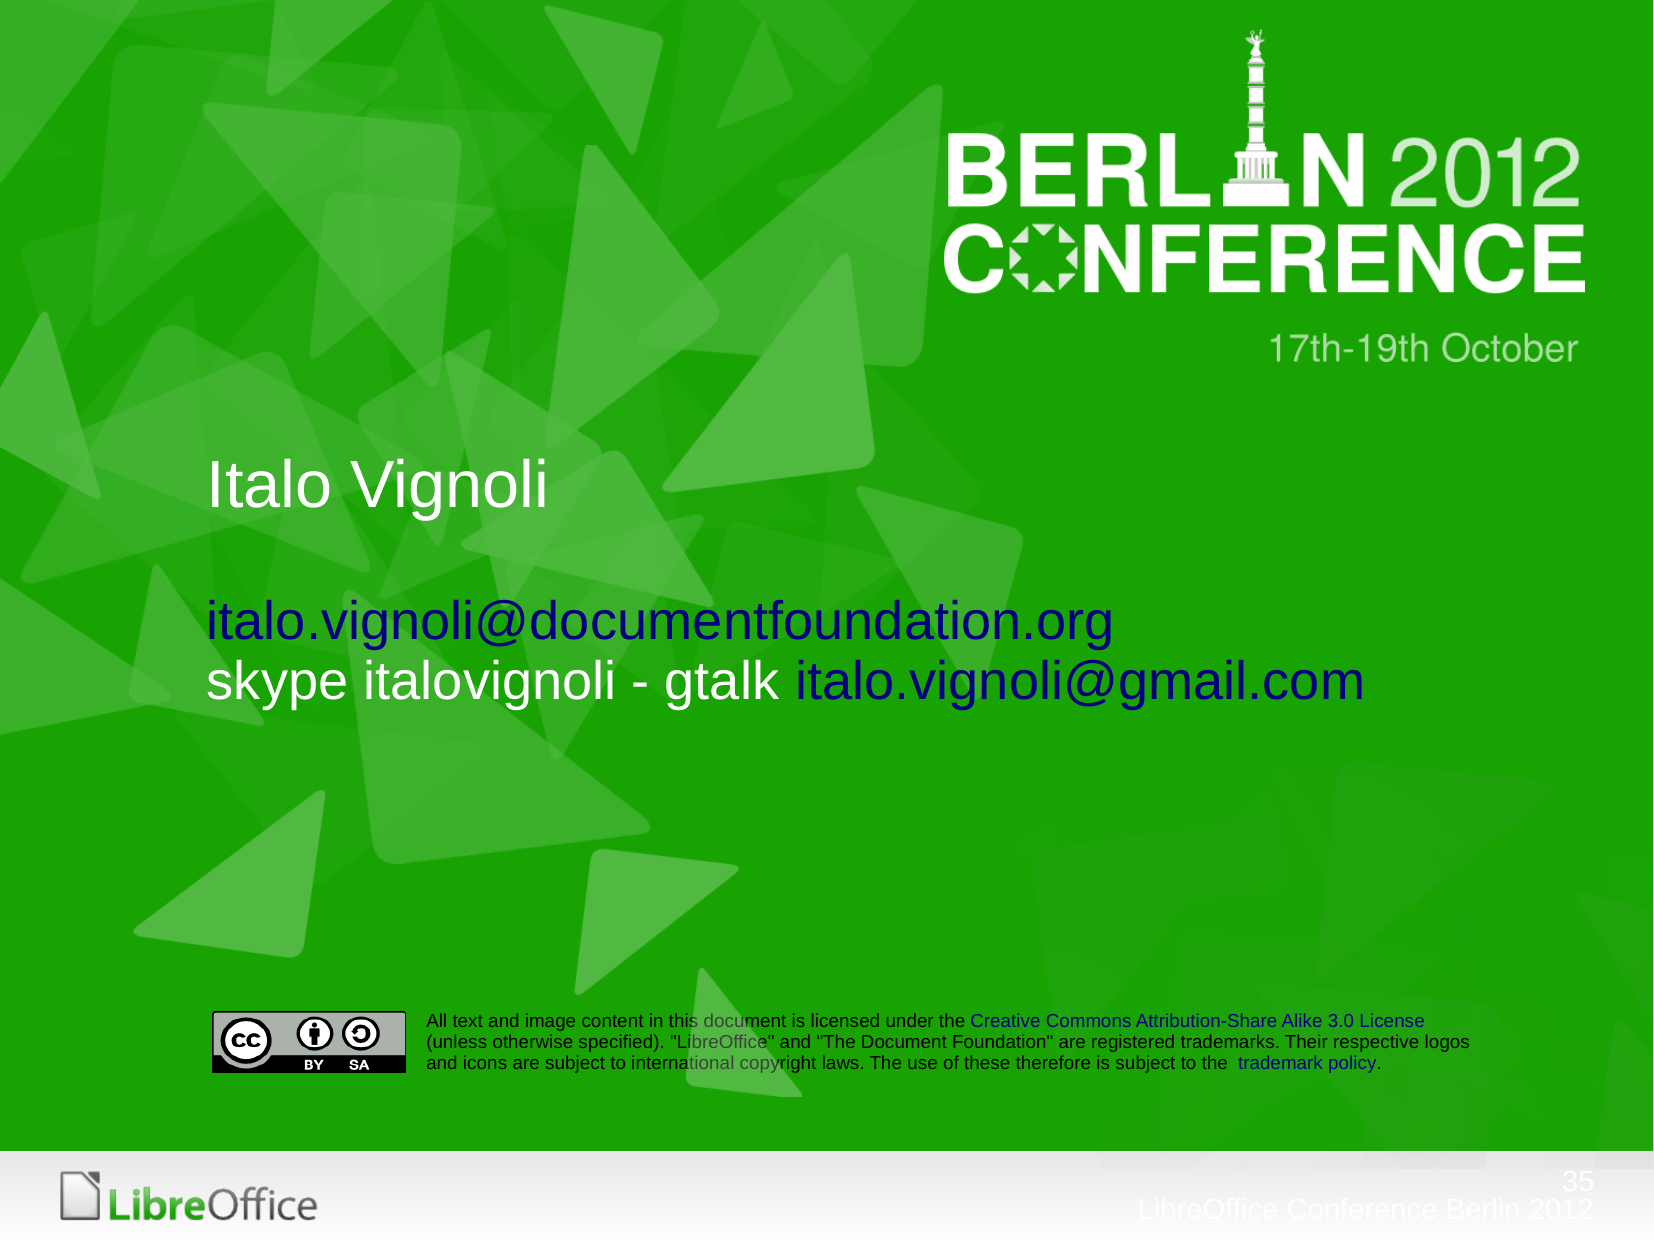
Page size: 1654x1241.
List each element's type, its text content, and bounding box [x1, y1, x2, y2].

picture [41, 1152, 206, 1240]
title Italo Vignoli [206, 395, 1477, 573]
picture [0, 0, 1654, 1169]
subtitle italo.vignoli@documentfoundation.org skype italovignoli - gtalk italo.vignoli@gmail.com [206, 590, 1477, 1241]
